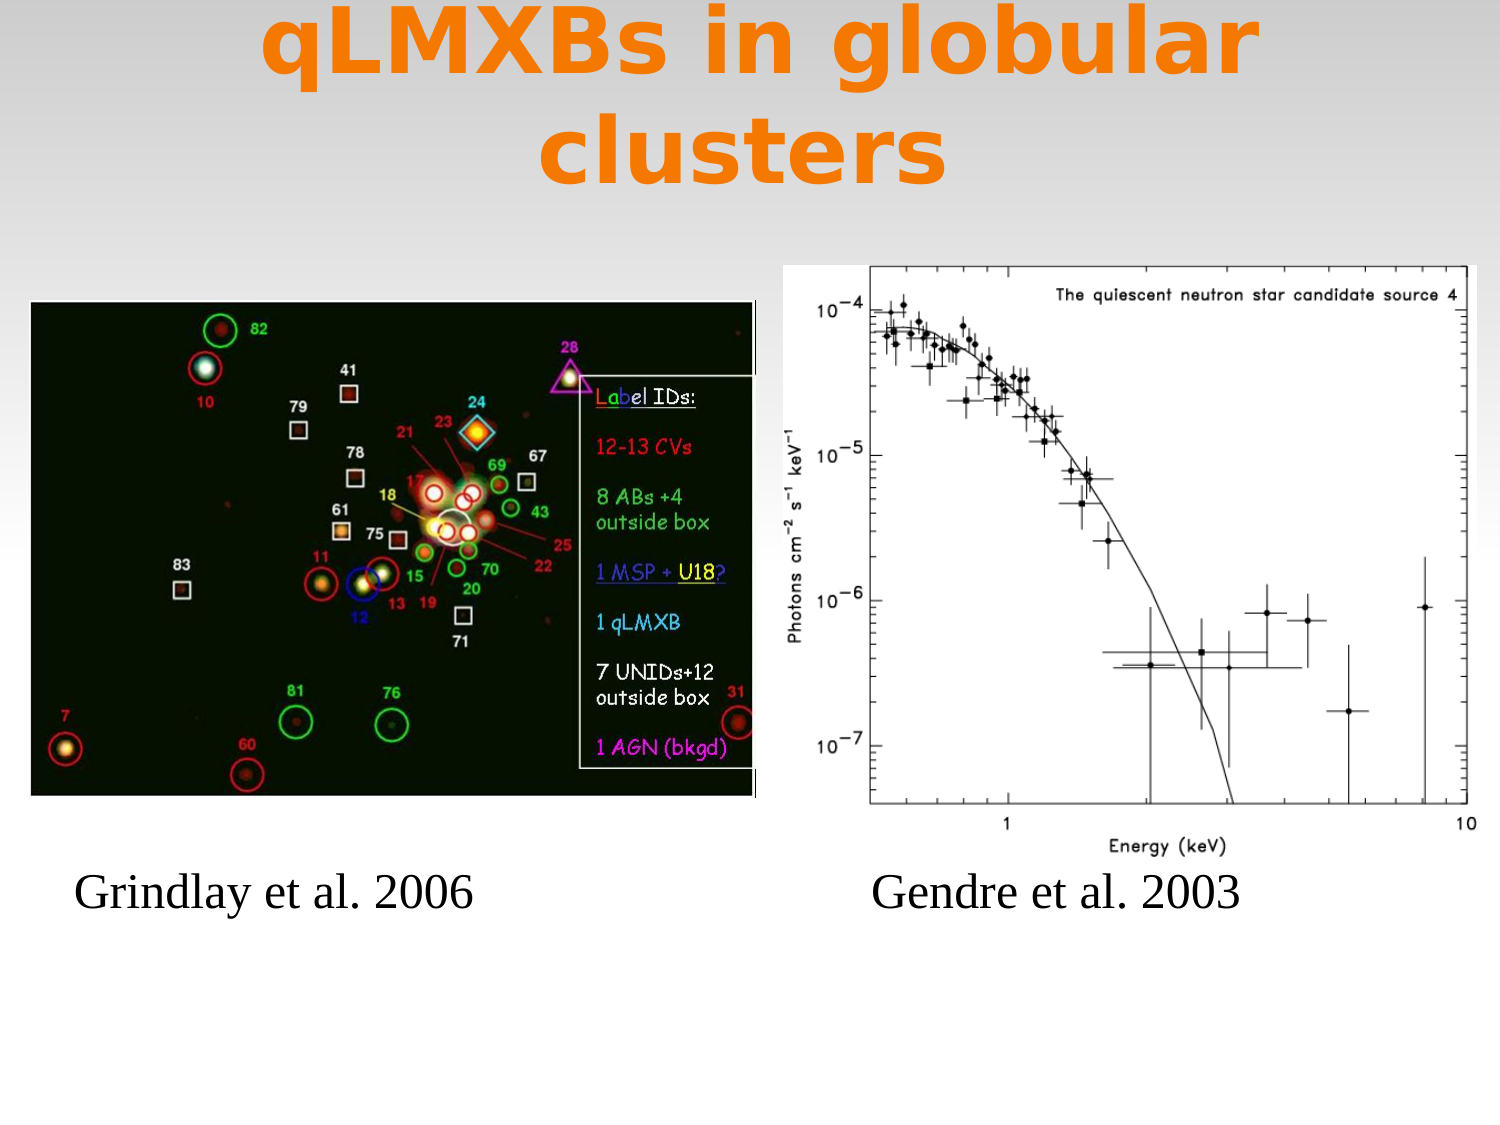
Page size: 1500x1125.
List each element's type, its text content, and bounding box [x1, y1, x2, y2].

title qLMXBs in globular clusters [69, 0, 1418, 203]
text_box Grindlay et al. 2006 [59, 856, 709, 927]
picture [29, 300, 756, 798]
picture [783, 265, 1477, 857]
text_box Gendre et al. 2003 [856, 856, 1477, 927]
